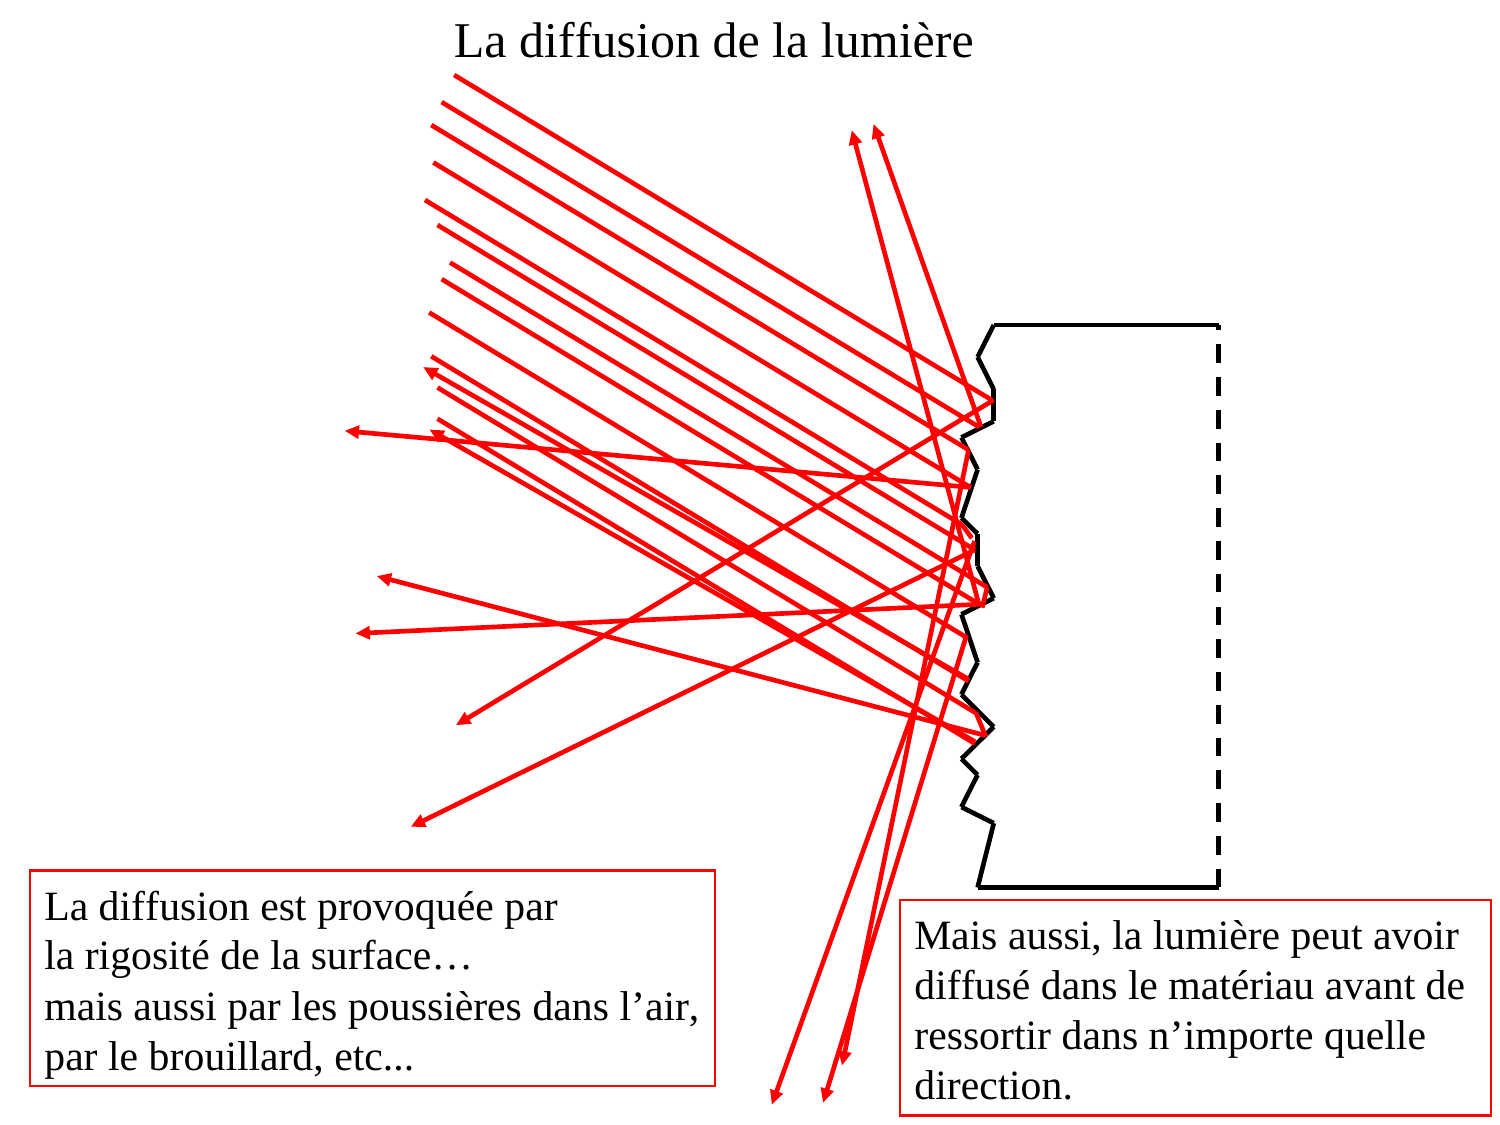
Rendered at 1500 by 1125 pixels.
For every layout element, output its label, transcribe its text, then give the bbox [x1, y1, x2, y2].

text_box [965, 460, 974, 483]
text_box [859, 137, 960, 377]
text_box [965, 327, 1063, 885]
text_box [563, 137, 906, 344]
text_box La diffusion de la lumière [439, 0, 990, 76]
text_box [755, 531, 883, 607]
text_box [916, 358, 972, 414]
text_box [741, 642, 911, 713]
text_box [462, 444, 669, 563]
text_box [790, 510, 921, 588]
text_box [491, 447, 719, 574]
text_box [772, 615, 820, 633]
text_box [820, 614, 836, 619]
text_box [982, 720, 989, 730]
text_box [901, 484, 952, 515]
text_box [612, 618, 788, 666]
text_box [936, 629, 962, 667]
text_box [799, 745, 905, 1038]
text_box [954, 559, 964, 568]
text_box [959, 642, 974, 675]
text_box La diffusion est provoquée par la rigosité de la surface… mais aussi par les poussières dans l’air, par le brouillard, etc... [29, 870, 716, 1087]
text_box [866, 595, 906, 607]
text_box [949, 541, 962, 559]
text_box [375, 137, 930, 475]
text_box [969, 734, 979, 739]
text_box [940, 586, 953, 603]
text_box [958, 490, 967, 517]
text_box [688, 465, 812, 523]
text_box [605, 457, 777, 545]
text_box [897, 576, 938, 604]
text_box [948, 478, 957, 483]
text_box Mais aussi, la lumière peut avoir diffusé dans le matériau avant de ressortir dans n’importe quelle direction. [899, 899, 1492, 1116]
text_box [956, 595, 969, 602]
text_box [881, 454, 943, 482]
text_box [951, 678, 965, 703]
text_box [823, 499, 940, 569]
text_box [979, 405, 991, 423]
text_box [834, 615, 923, 675]
text_box [927, 399, 958, 429]
text_box [944, 701, 980, 731]
text_box [881, 137, 1063, 396]
text_box [733, 554, 837, 609]
text_box [375, 627, 908, 1038]
text_box [642, 585, 742, 617]
text_box [706, 566, 799, 612]
text_box [962, 531, 975, 544]
text_box [805, 626, 918, 702]
text_box [868, 481, 951, 530]
text_box [874, 720, 936, 925]
text_box [972, 392, 987, 406]
text_box [851, 727, 1063, 1038]
text_box [916, 441, 938, 464]
text_box [919, 686, 944, 717]
text_box [938, 609, 947, 619]
text_box [970, 553, 981, 580]
text_box [934, 570, 941, 577]
text_box [584, 455, 667, 503]
text_box [767, 472, 830, 503]
text_box [375, 437, 688, 630]
text_box [951, 489, 957, 502]
text_box [977, 585, 984, 599]
text_box [937, 436, 965, 477]
text_box [506, 137, 917, 386]
text_box [928, 664, 951, 691]
text_box [458, 137, 927, 421]
text_box [810, 476, 854, 492]
text_box [930, 623, 941, 654]
text_box [961, 578, 974, 597]
text_box [551, 452, 738, 558]
text_box [842, 484, 948, 557]
text_box [581, 624, 617, 632]
text_box [945, 567, 959, 586]
text_box [863, 610, 931, 650]
text_box [946, 422, 974, 441]
text_box [948, 608, 966, 632]
